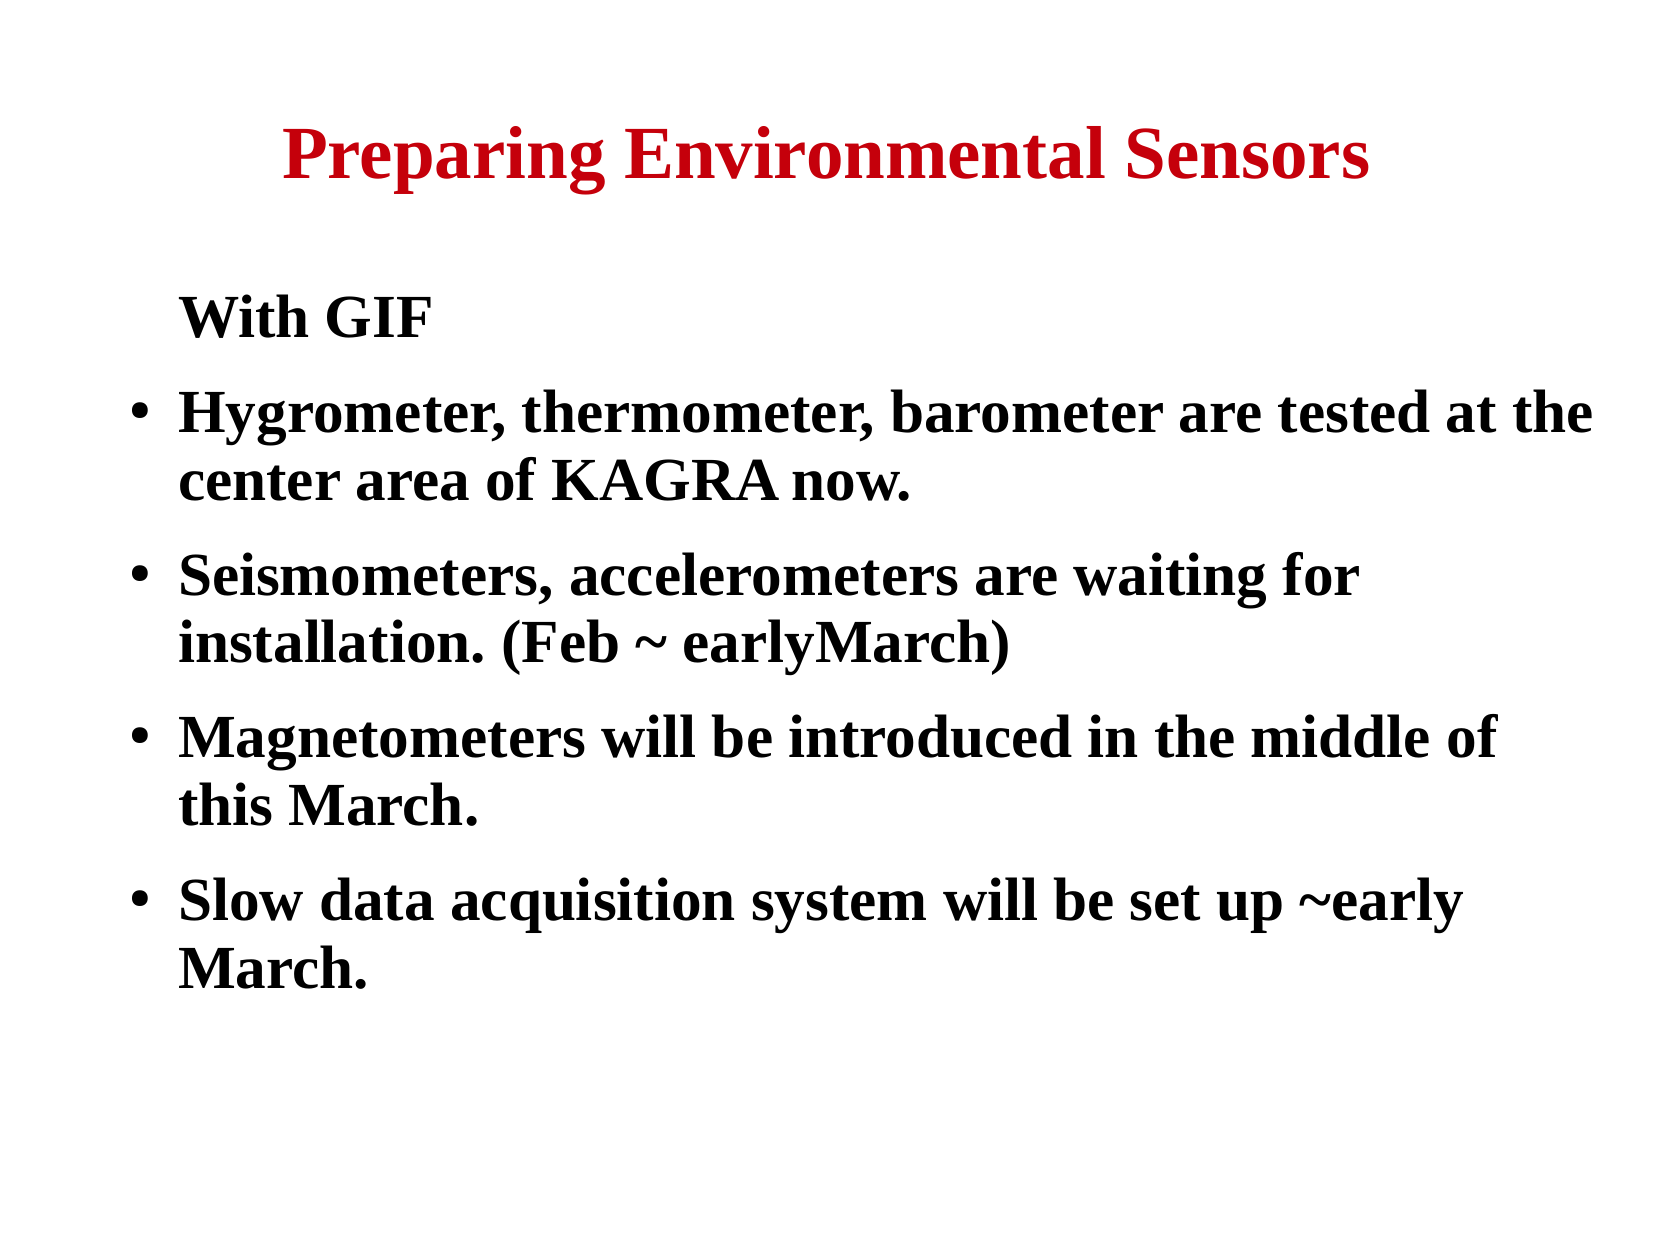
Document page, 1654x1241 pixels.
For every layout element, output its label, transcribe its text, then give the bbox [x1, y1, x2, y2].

list With GIF Hygrometer, thermometer, barometer are tested at the center area of KAGRA now. Seismometers, accelerometers are waiting for installation. (Feb ~ earlyMarch) Magnetometers will be introduced in the middle of this March. Slow data acquisition system will be set up ~early March. [112, 283, 1602, 1003]
title Preparing Environmental Sensors [82, 49, 1571, 257]
